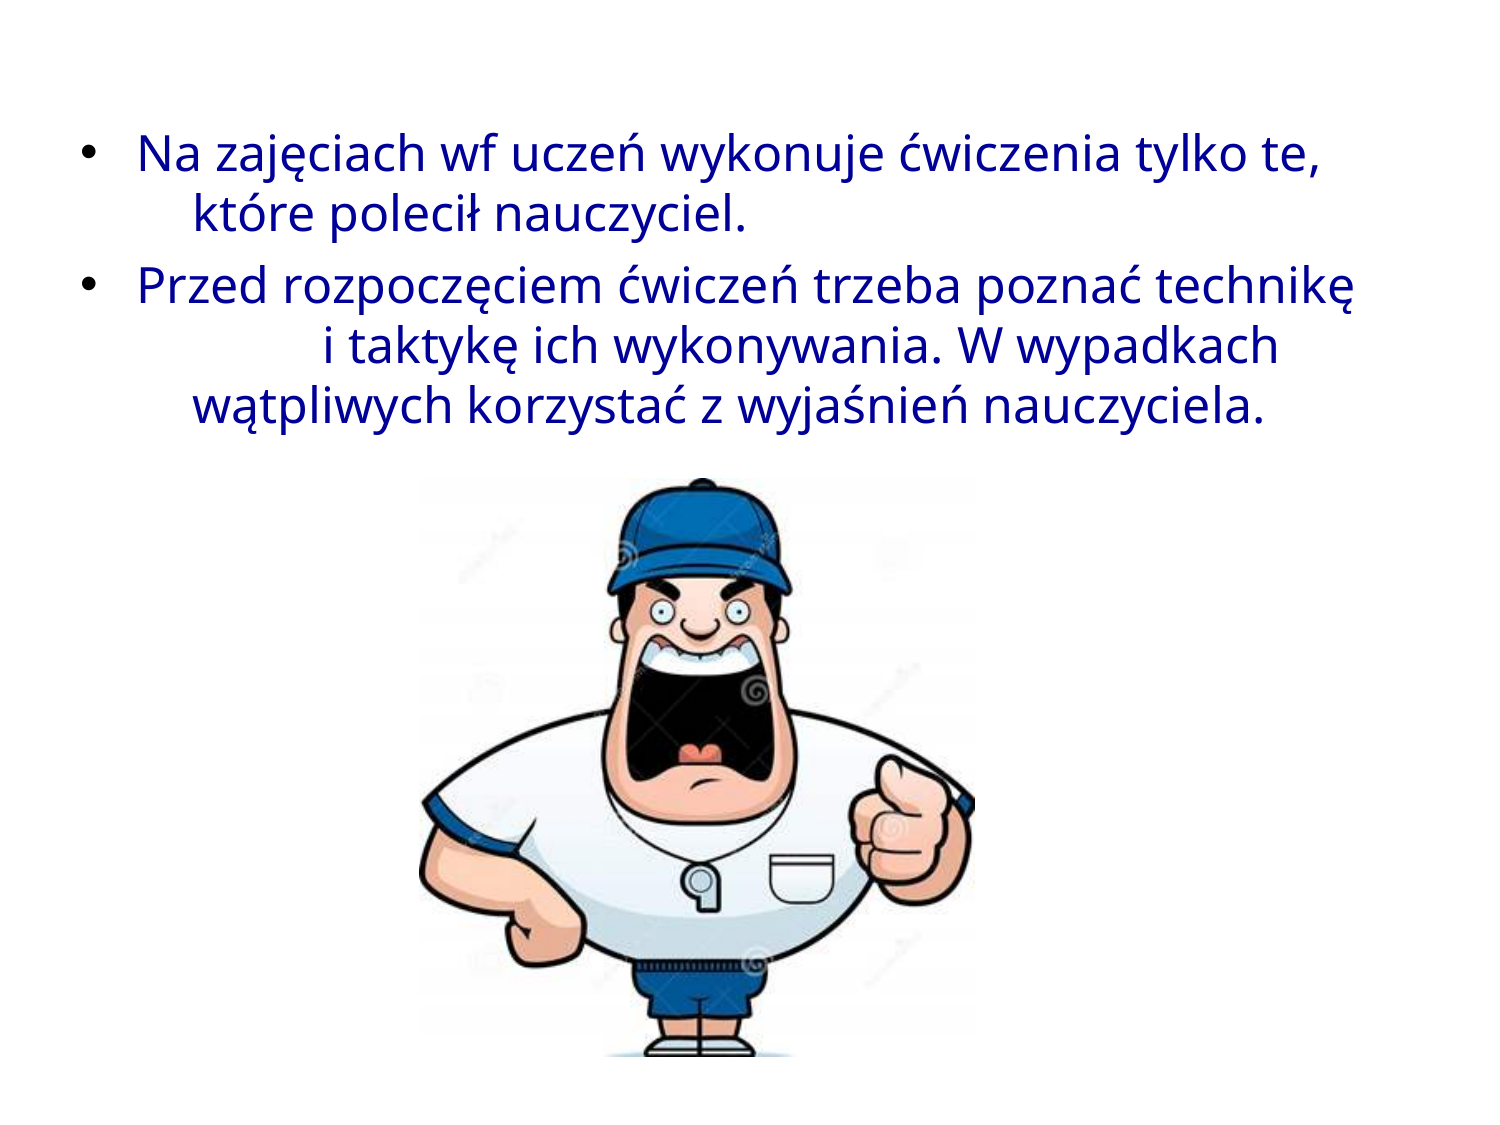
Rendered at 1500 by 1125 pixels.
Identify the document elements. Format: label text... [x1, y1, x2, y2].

list Na zajęciach wf uczeń wykonuje ćwiczenia tylko te, które polecił nauczyciel. Przed rozpoczęciem ćwiczeń trzeba poznać technikę i taktykę ich wykonywania. W wypadkach wątpliwych korzystać z wyjaśnień nauczyciela. [64, 113, 1415, 857]
picture [419, 478, 975, 1057]
